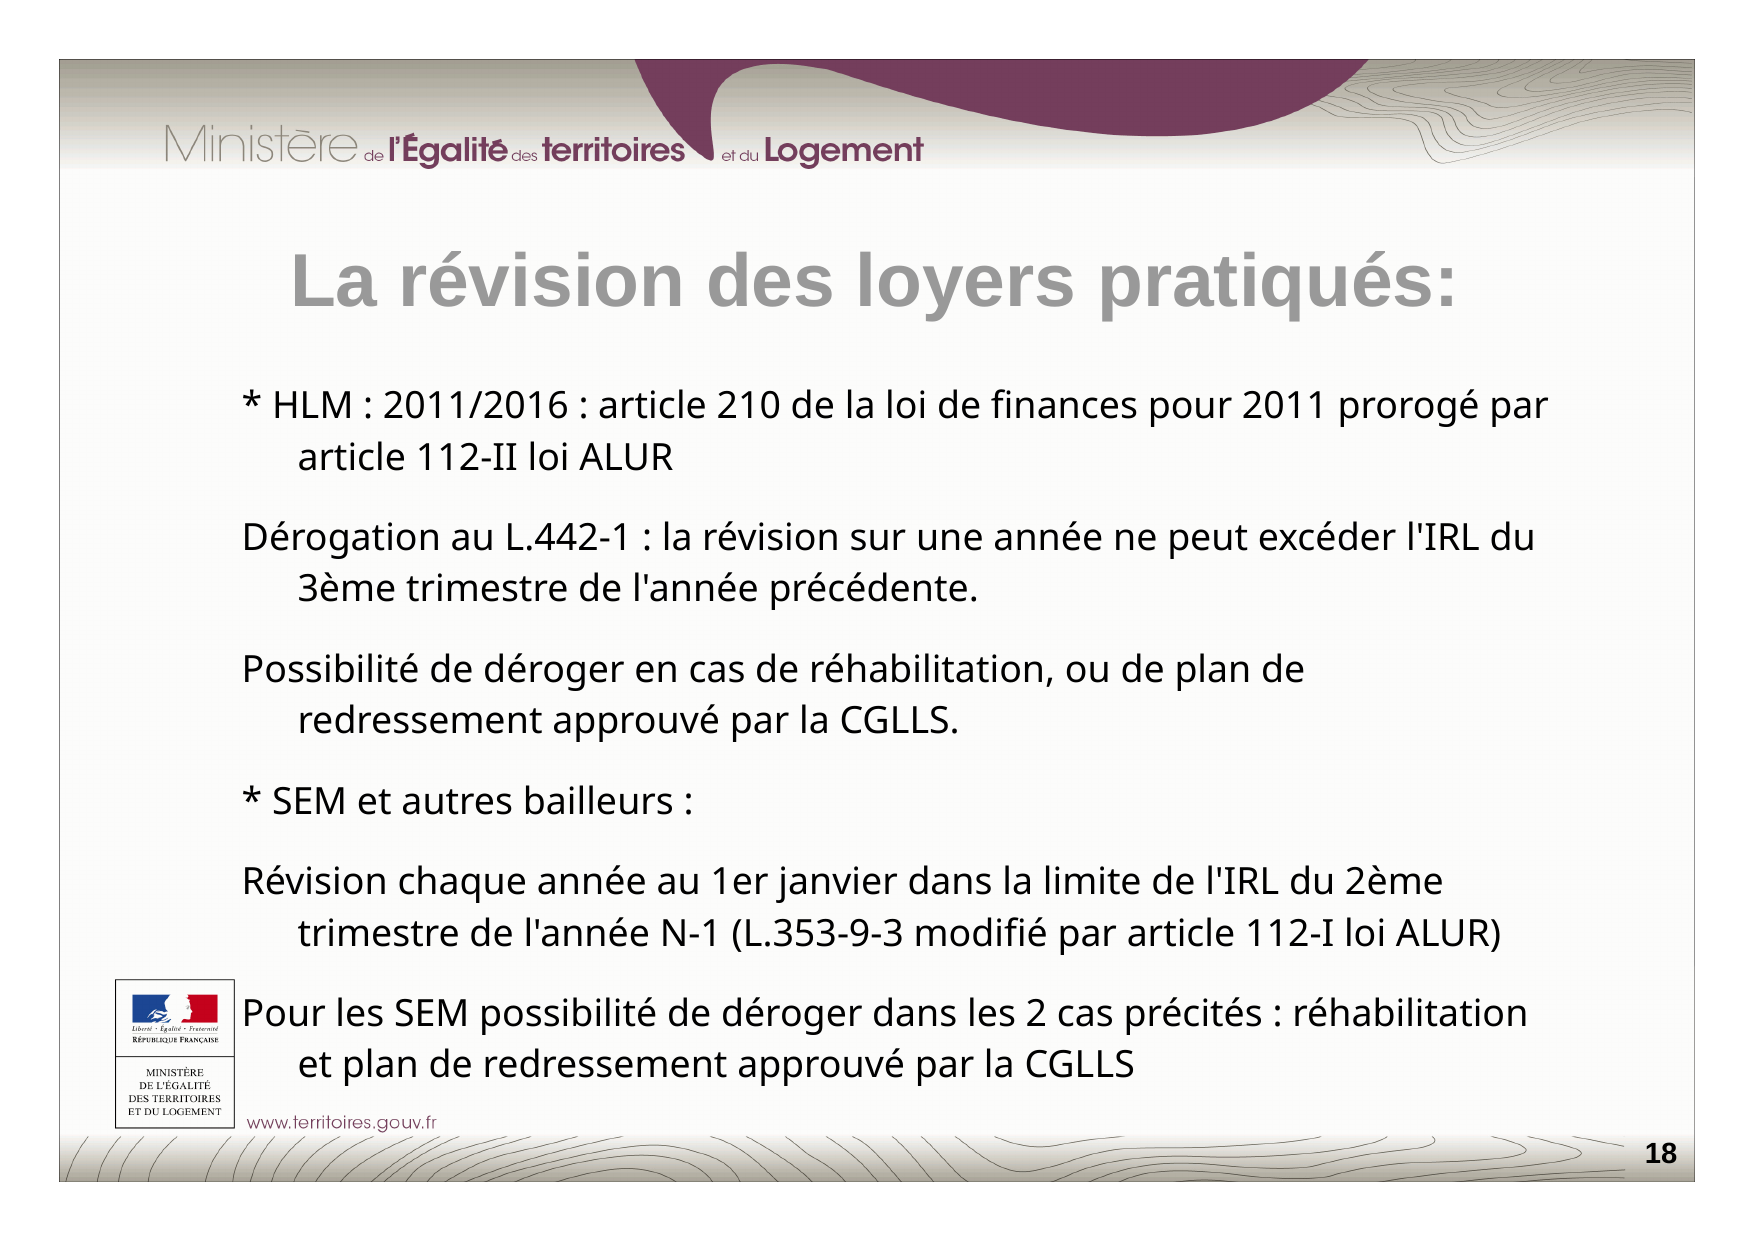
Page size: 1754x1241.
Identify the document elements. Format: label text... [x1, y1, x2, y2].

title La révision des loyers pratiqués: [149, 186, 1622, 374]
picture [59, 59, 1695, 1182]
list * HLM : 2011/2016 : article 210 de la loi de finances pour 2011 prorogé par article 112-II loi ALUR Dérogation au L.442-1 : la révision sur une année ne peut excéder l'IRL du 3ème trimestre de l'année précédente. Possibilité de déroger en cas de réhabilitation, ou de plan de redressement approuvé par la CGLLS. * SEM et autres bailleurs : Révision chaque année au 1er janvier dans la limite de l'IRL du 2ème trimestre de l'année N-1 (L.353-9-3 modifié par article 112-I loi ALUR) Pour les SEM possibilité de déroger dans les 2 cas précités : réhabilitation et plan de redressement approuvé par la CGLLS [241, 378, 1557, 1081]
